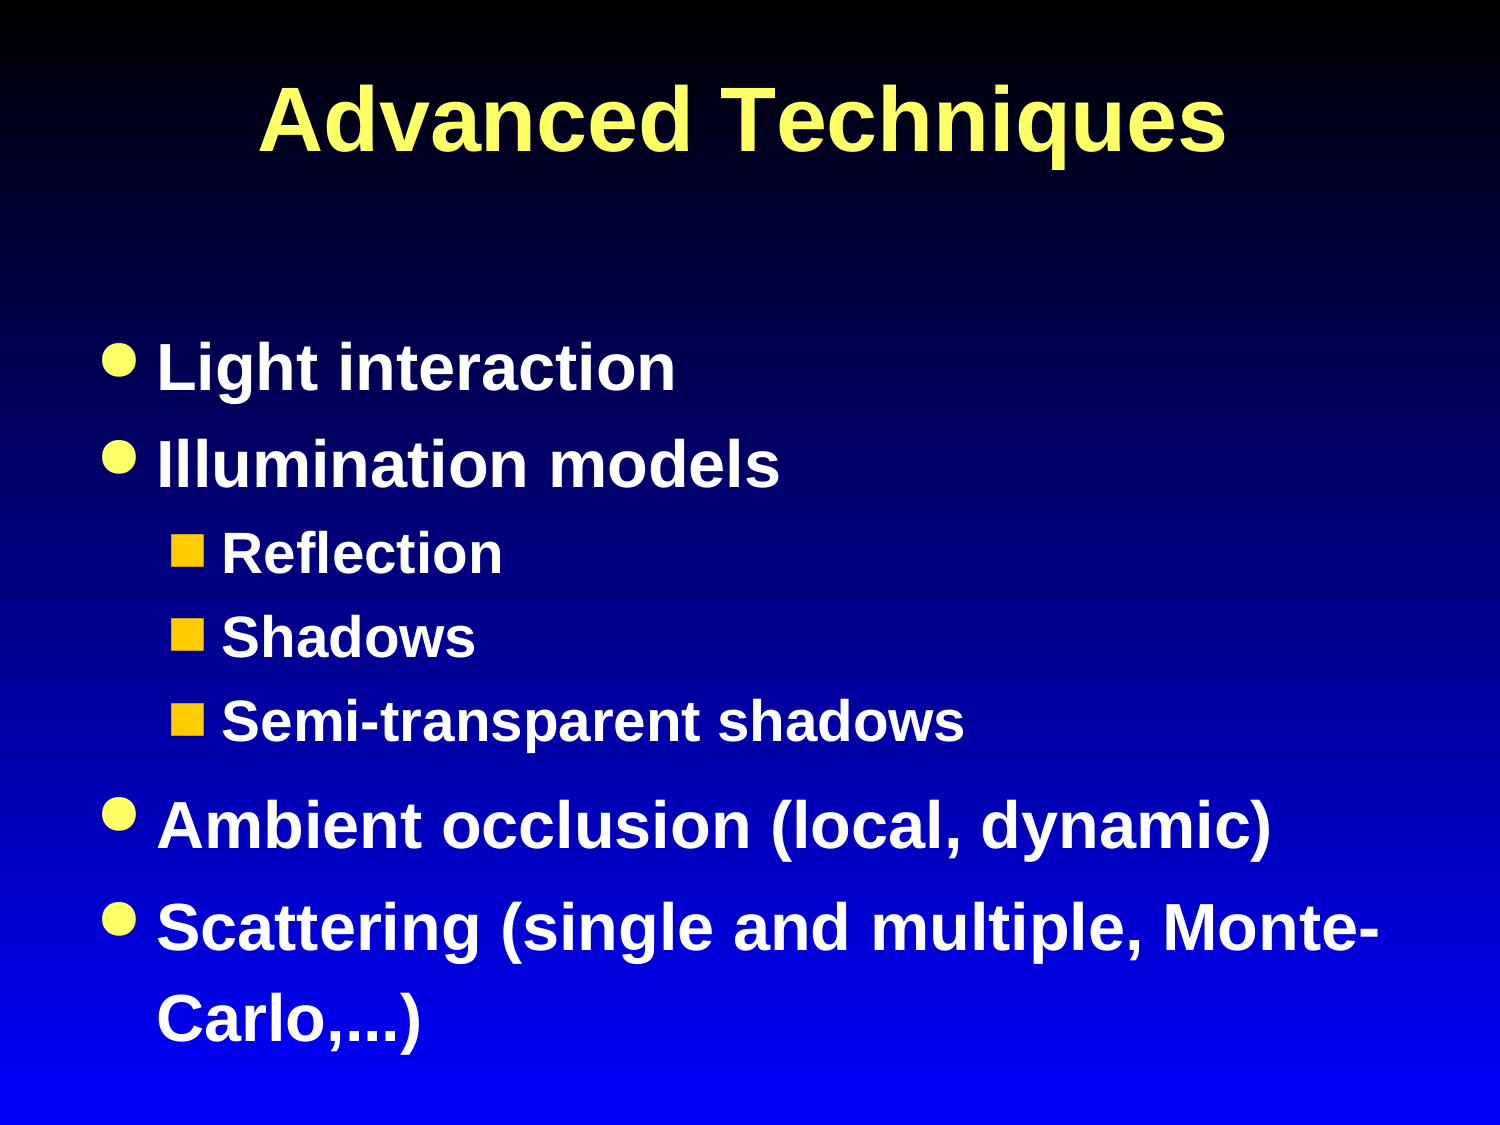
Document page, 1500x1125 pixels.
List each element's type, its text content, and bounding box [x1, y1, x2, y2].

title Advanced Techniques [99, 0, 1388, 225]
list Light interaction Illumination models Reflection Shadows Semi-transparent shadows Ambient occlusion (local, dynamic)‏ Scattering (single and multiple, Monte-Carlo,...)‏ [99, 324, 1388, 1125]
